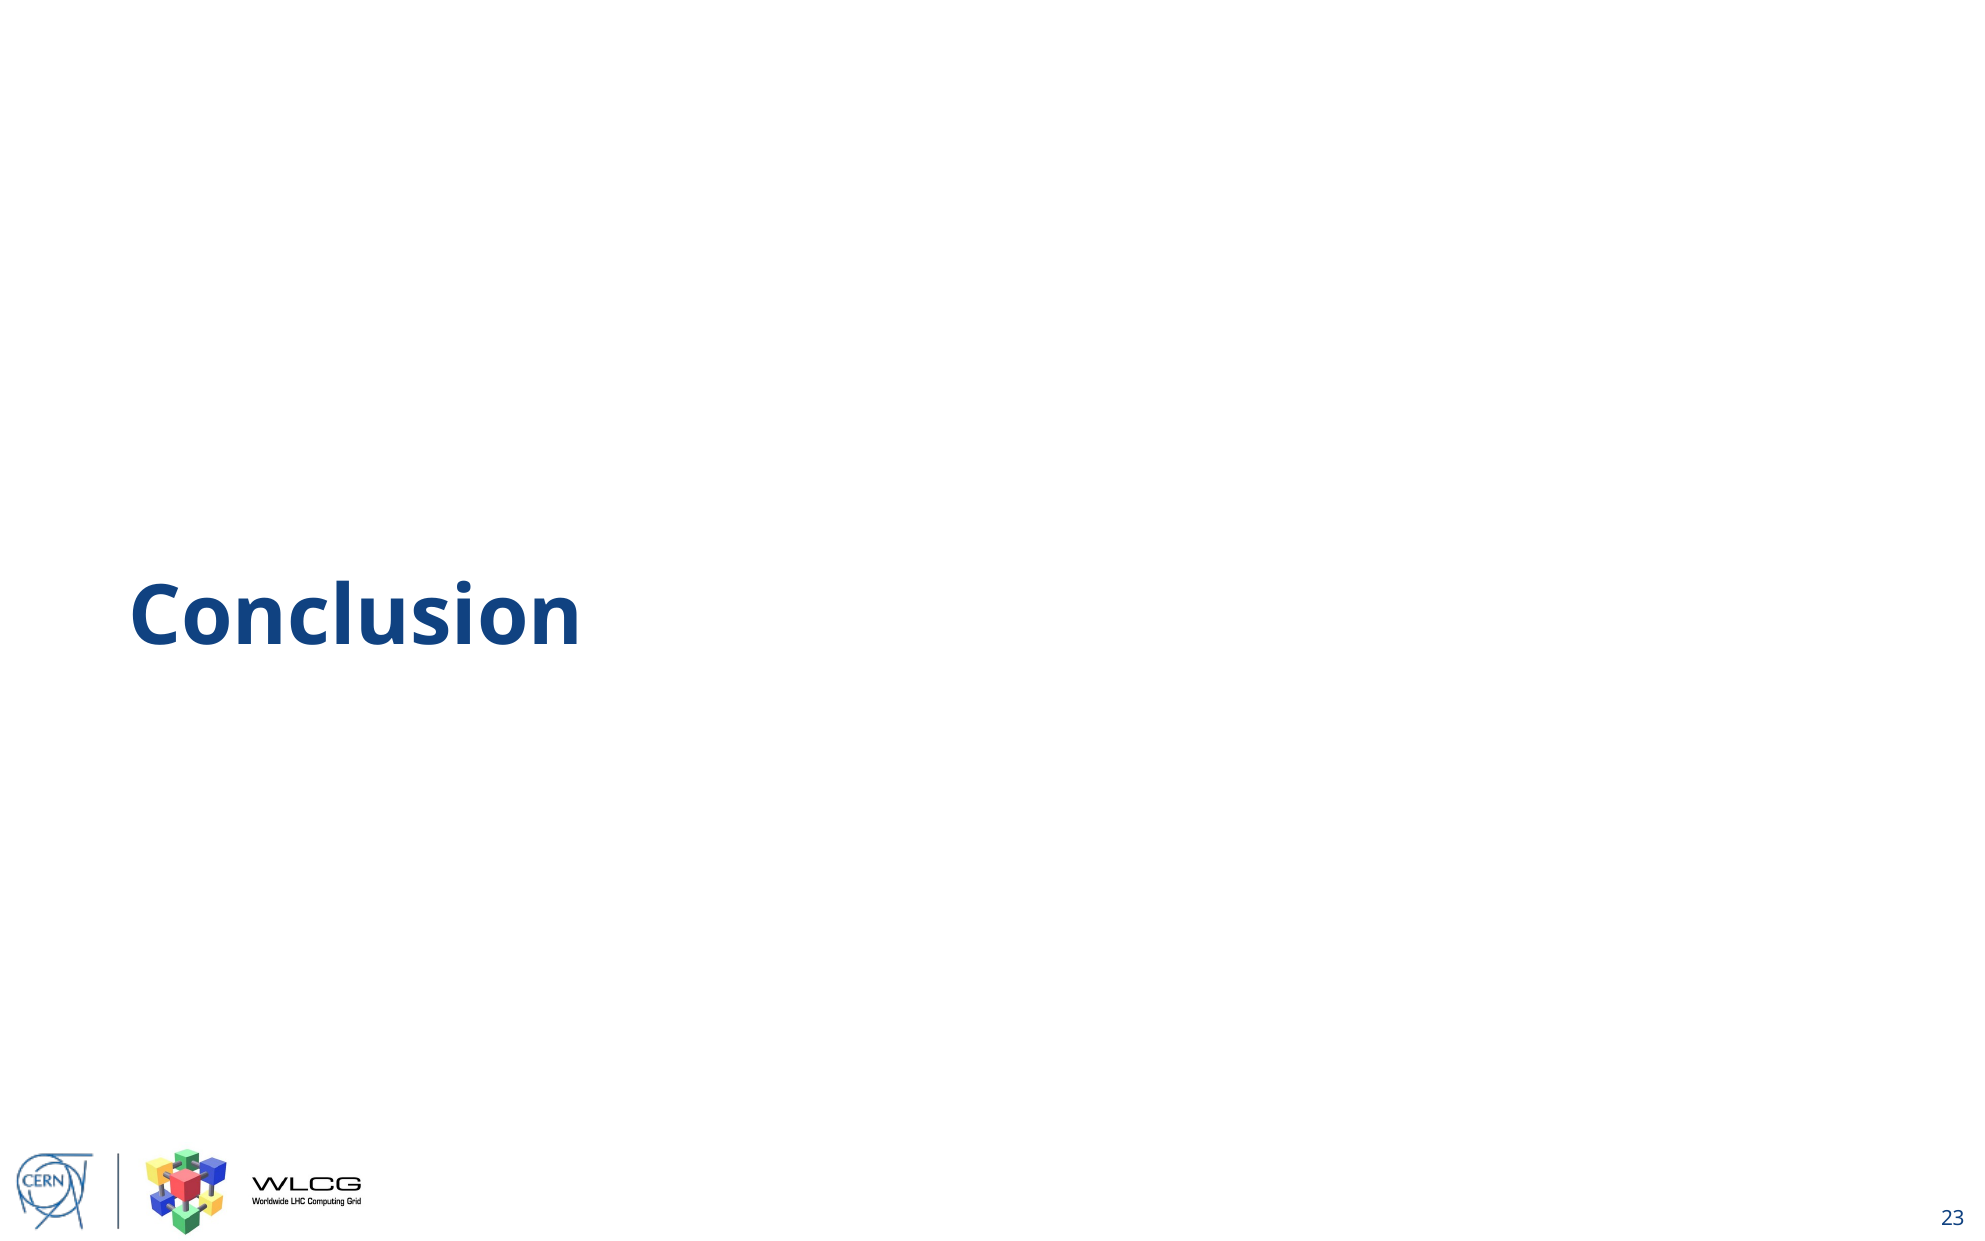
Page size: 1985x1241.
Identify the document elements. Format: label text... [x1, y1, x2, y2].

picture [138, 1142, 377, 1241]
picture [19, 1188, 64, 1207]
picture [38, 1207, 55, 1215]
picture [51, 1200, 64, 1215]
title Conclusion [128, 522, 1890, 703]
picture [16, 1188, 64, 1236]
